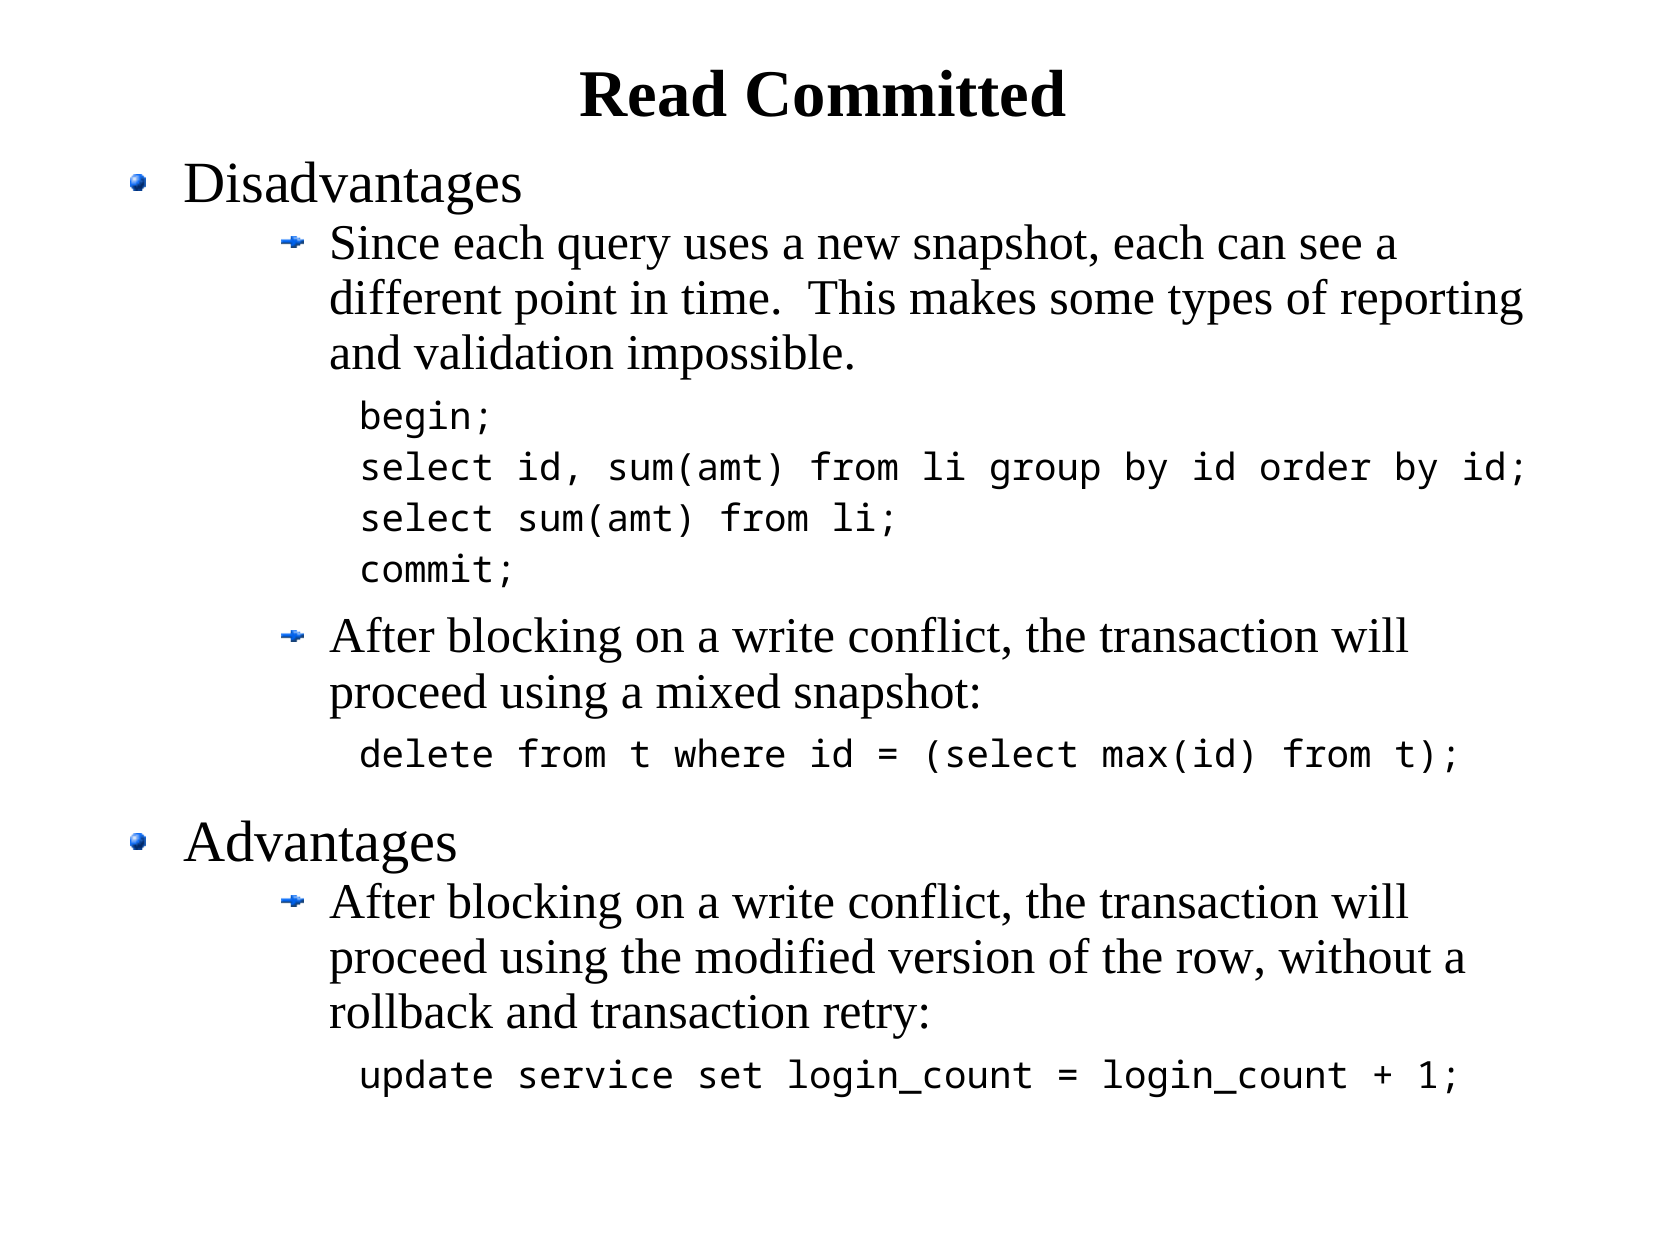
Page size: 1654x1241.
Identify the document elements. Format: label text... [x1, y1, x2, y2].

title Read Committed [112, 37, 1535, 150]
list Disadvantages Since each query uses a new snapshot, each can see a different point in time. This makes some types of reporting and validation impossible. begin; select id, sum(amt) from li group by id order by id; select sum(amt) from li; commit; After blocking on a write conflict, the transaction will proceed using a mixed snapshot: delete from t where id = (select max(id) from t); Advantages After blocking on a write conflict, the transaction will proceed using the modified version of the row, without a rollback and transaction retry: update service set login_count = login_count + 1; [112, 150, 1536, 1201]
